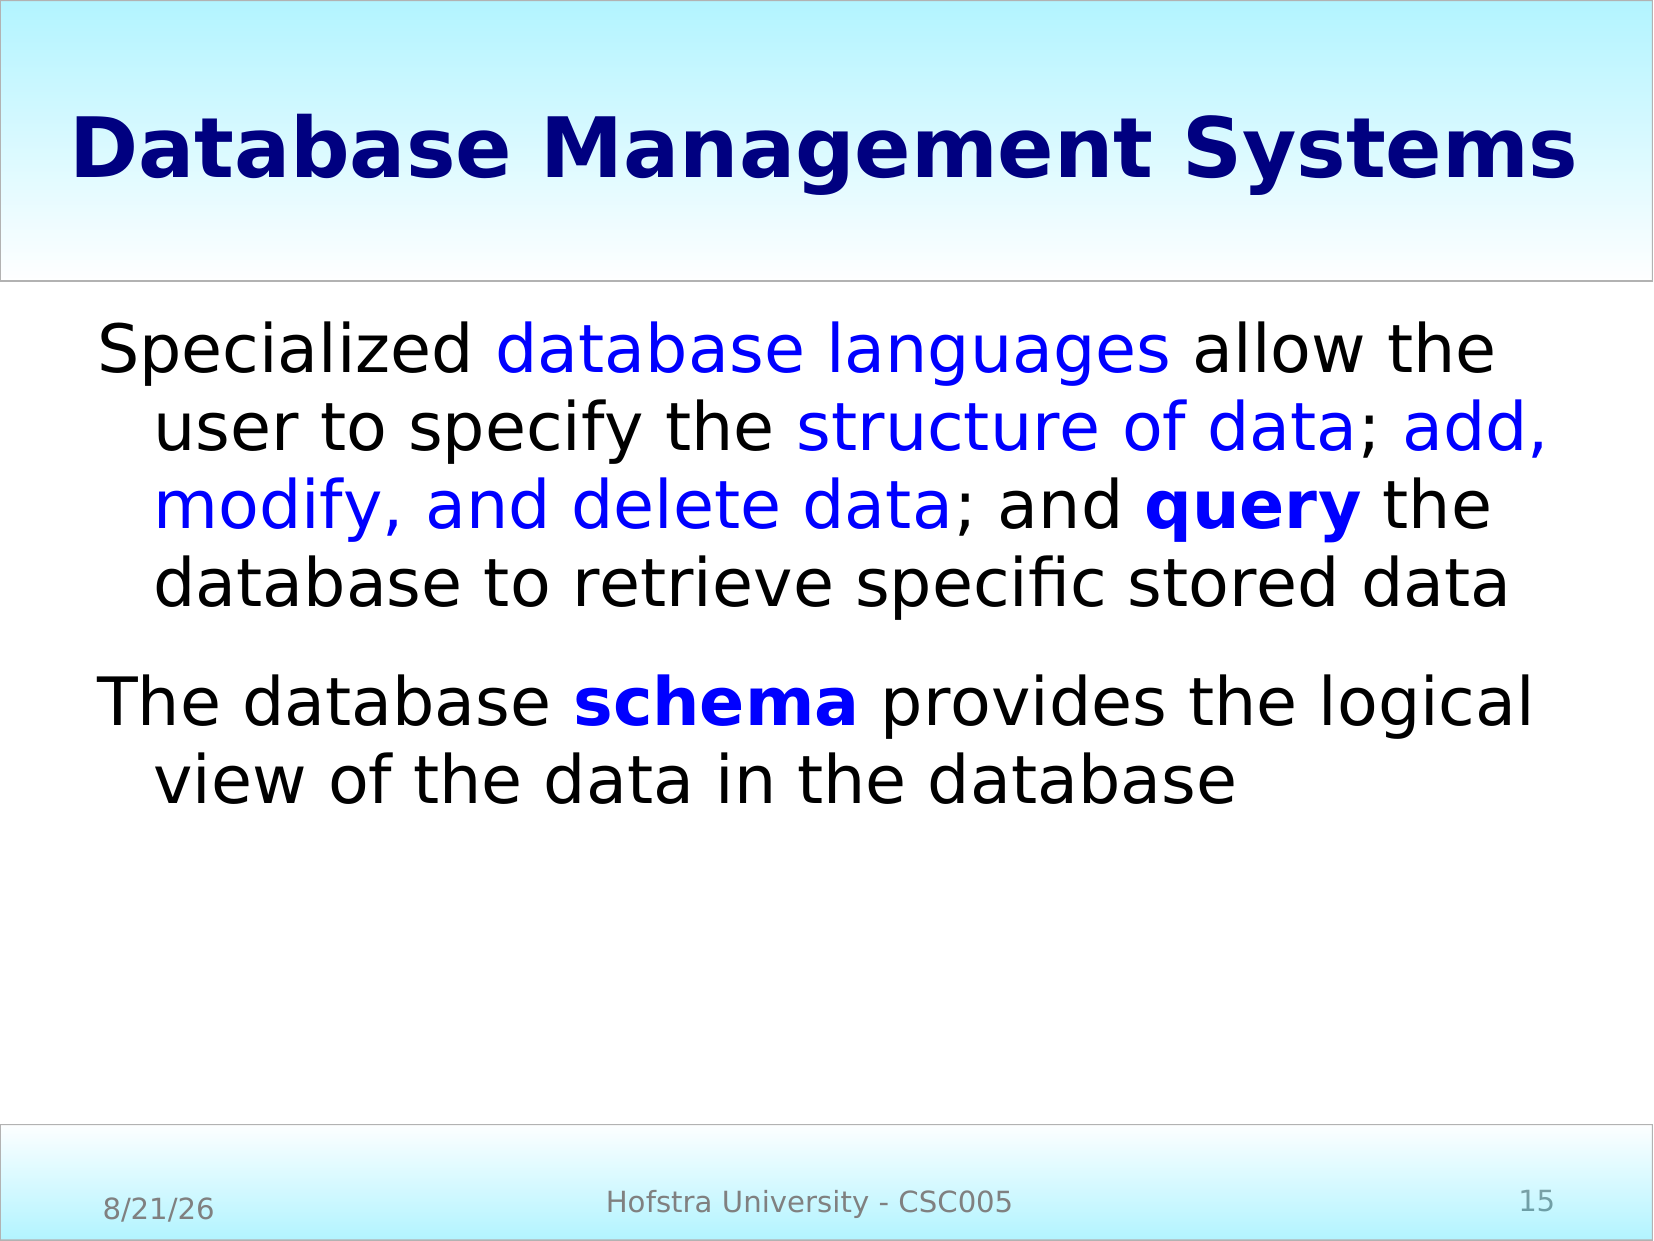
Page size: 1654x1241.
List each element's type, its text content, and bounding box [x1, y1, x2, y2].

list Specialized database languages allow the user to specify the structure of data; add, modify, and delete data; and query the database to retrieve specific stored data The database schema provides the logical view of the data in the database [82, 303, 1571, 1131]
title Database Management Systems [37, 29, 1612, 268]
